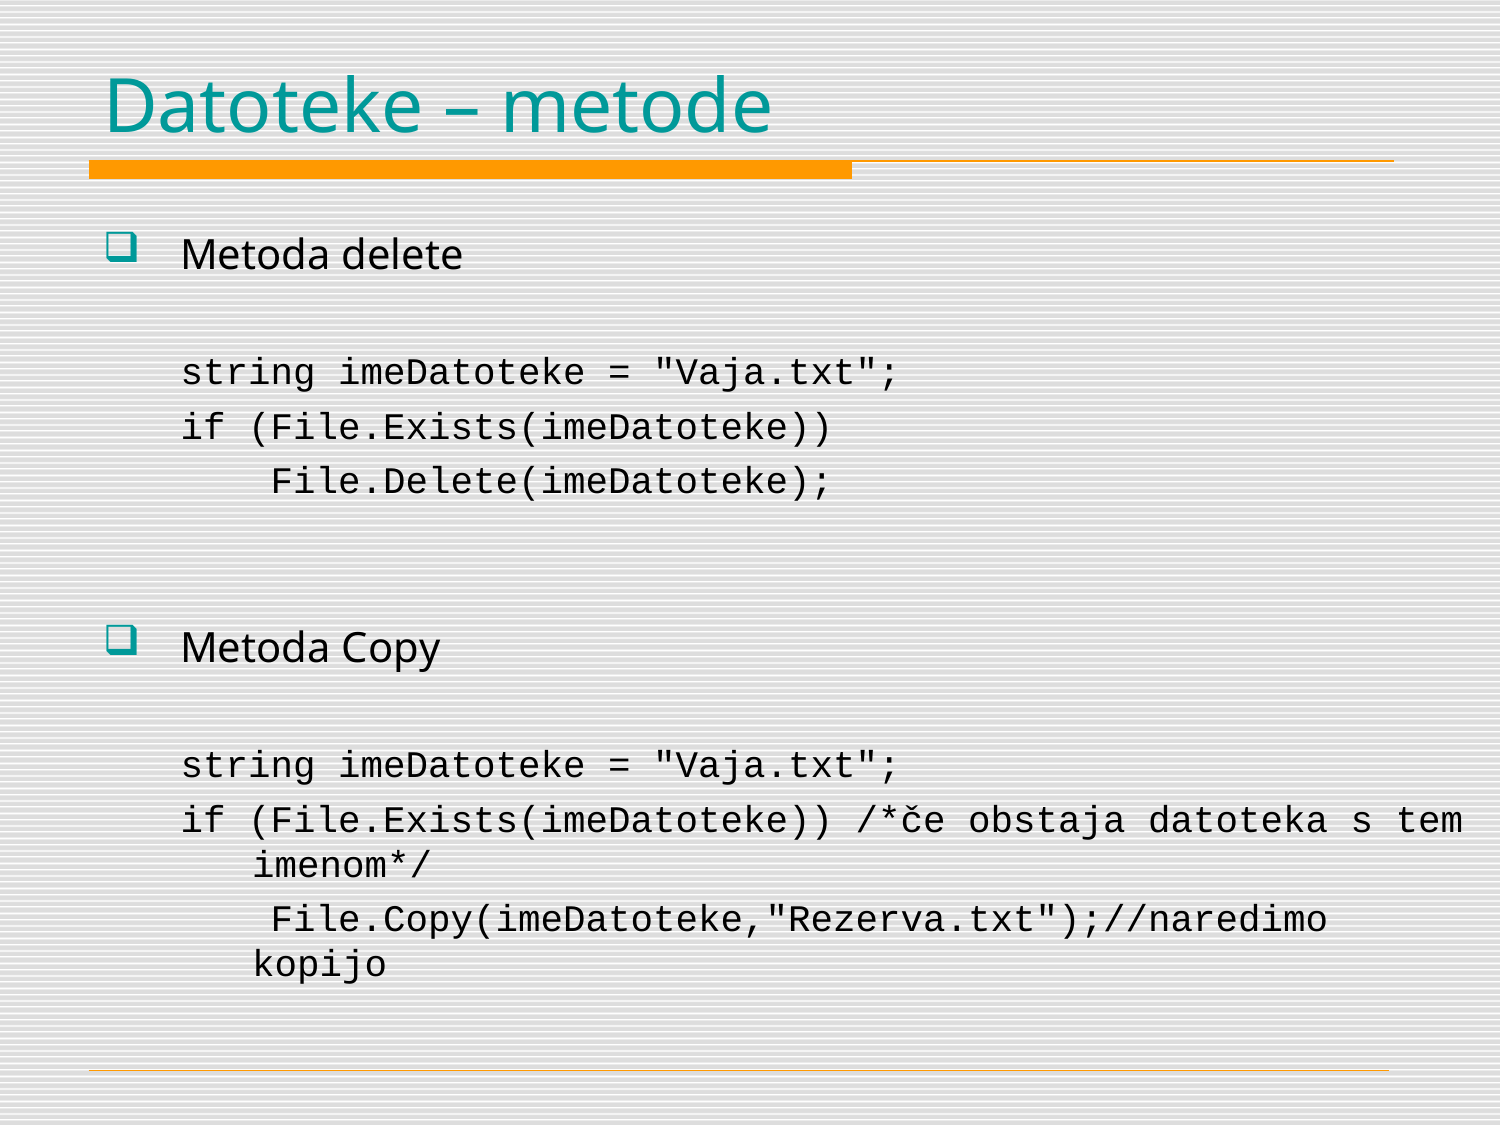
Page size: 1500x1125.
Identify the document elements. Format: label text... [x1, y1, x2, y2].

picture [0, 0, 1500, 1125]
list Metoda delete string imeDatoteke = "Vaja.txt"; if (File.Exists(imeDatoteke)) File.Delete(imeDatoteke); Metoda Copy string imeDatoteke = "Vaja.txt"; if (File.Exists(imeDatoteke)) /*če obstaja datoteka s tem imenom*/ File.Copy(imeDatoteke,"Rezerva.txt");//naredimo kopijo [88, 220, 1500, 1059]
title Datoteke – metode [88, 42, 1401, 155]
